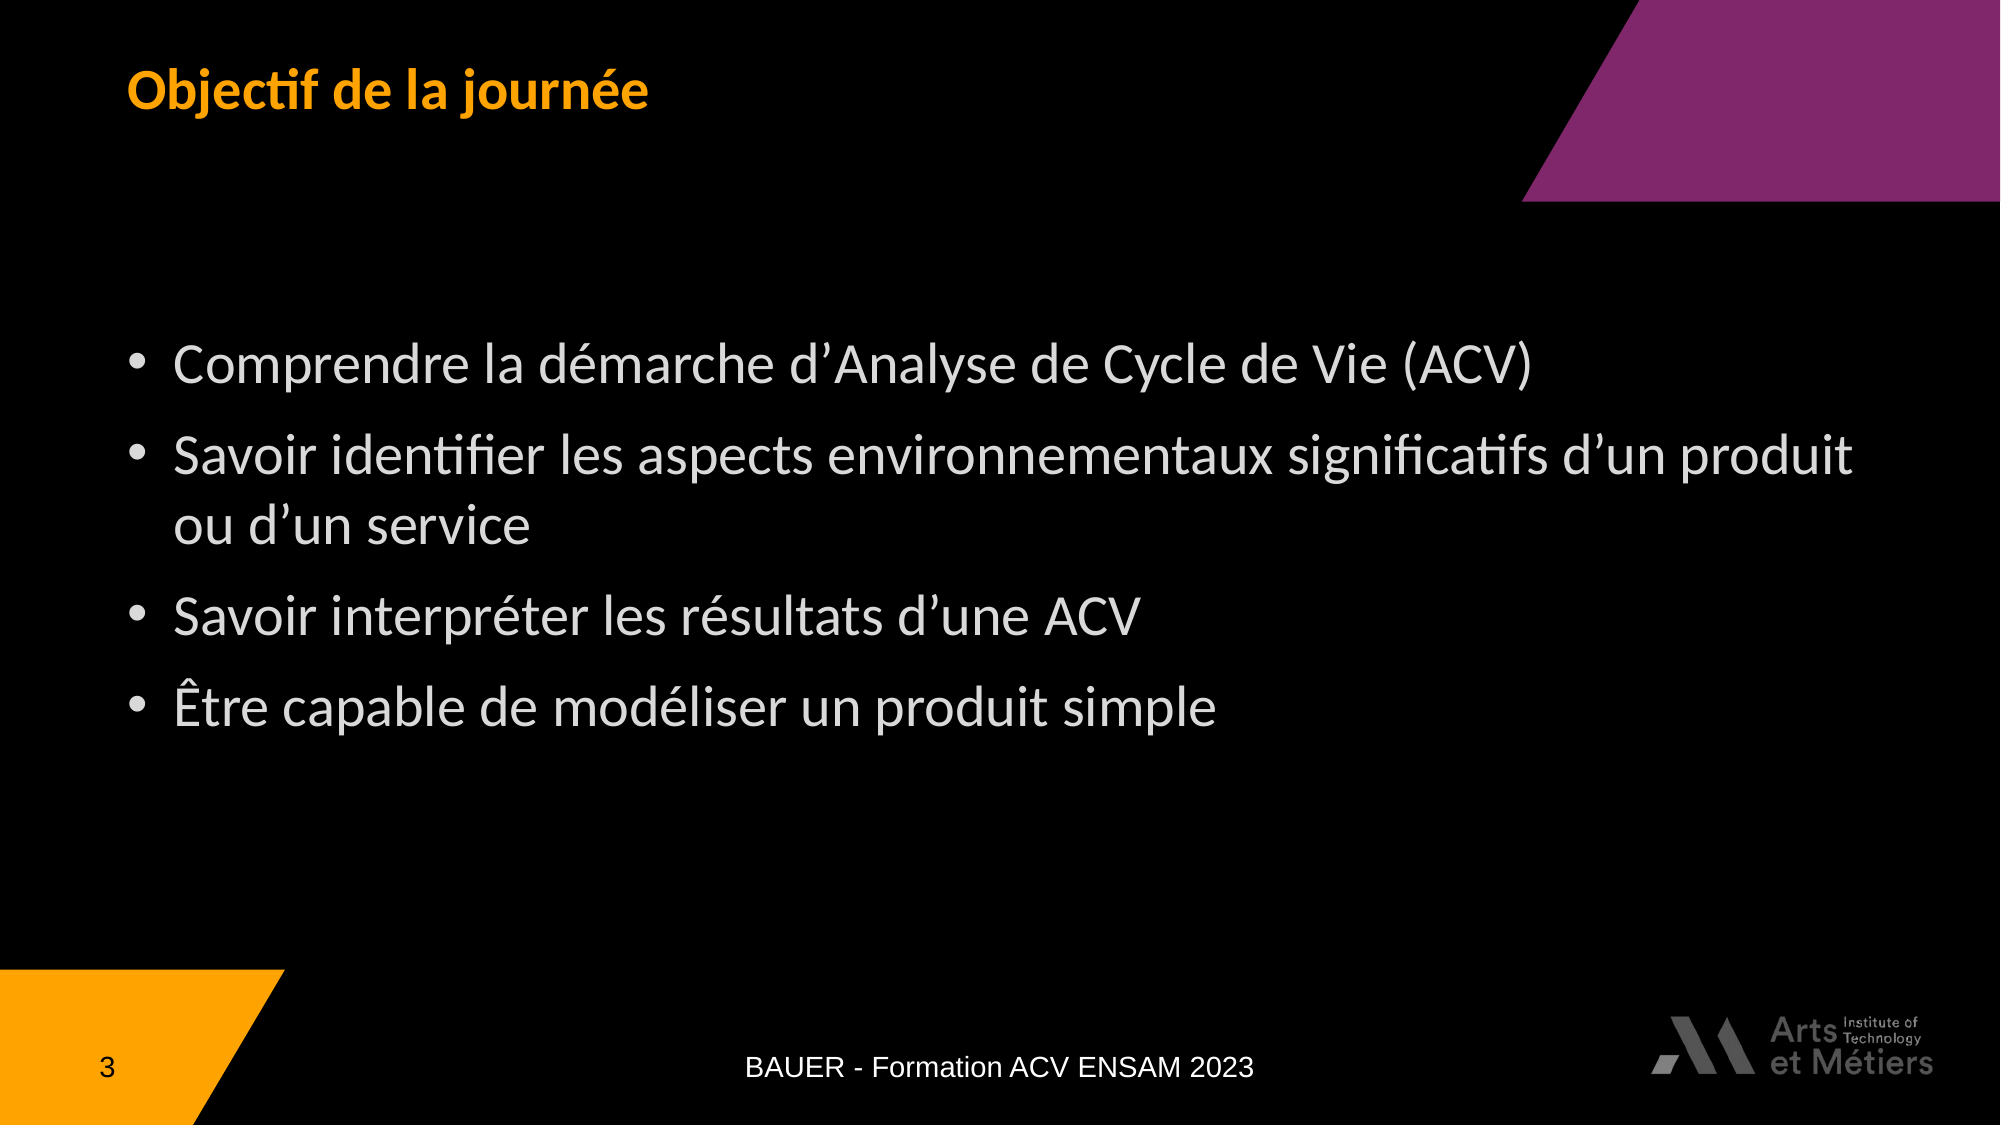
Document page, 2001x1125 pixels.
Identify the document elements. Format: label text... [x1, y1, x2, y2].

list Comprendre la démarche d’Analyse de Cycle de Vie (ACV) Savoir identifier les aspects environnementaux significatifs d’un produit ou d’un service Savoir interpréter les résultats d’une ACV Être capable de modéliser un produit simple [112, 227, 1938, 937]
title Objectif de la journée [112, 51, 1252, 166]
picture [1631, 997, 1952, 1093]
